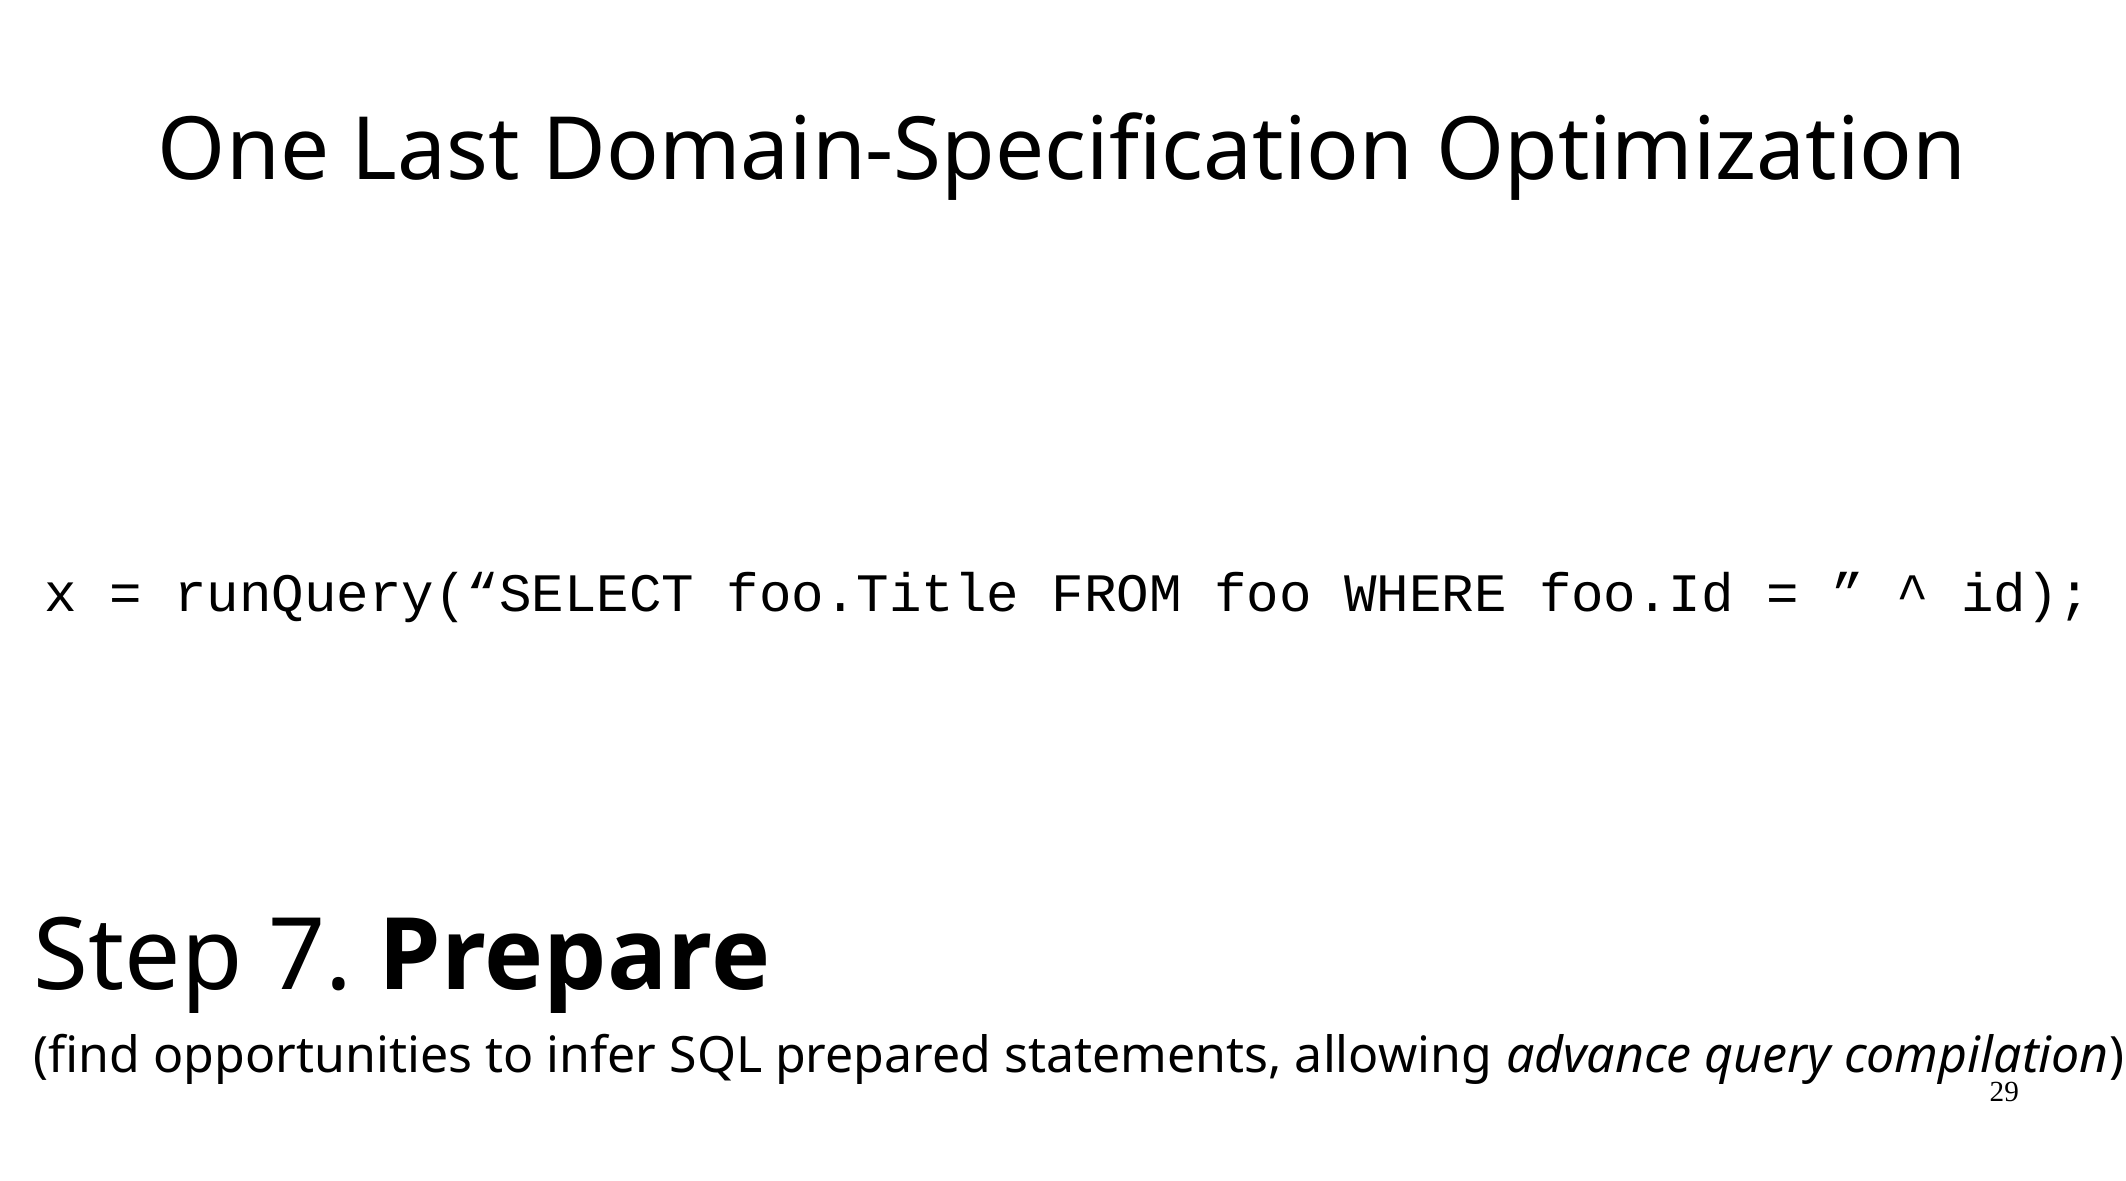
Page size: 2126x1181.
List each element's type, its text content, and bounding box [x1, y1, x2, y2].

text_box Step 7. Prepare (find opportunities to infer SQL prepared statements, allowing advance query compilation) [19, 874, 2081, 1066]
title One Last Domain-Specification Optimization [106, 47, 2020, 245]
text_box x = runQuery(“SELECT foo.Title FROM foo WHERE foo.Id = ” ^ id); [29, 559, 2115, 636]
